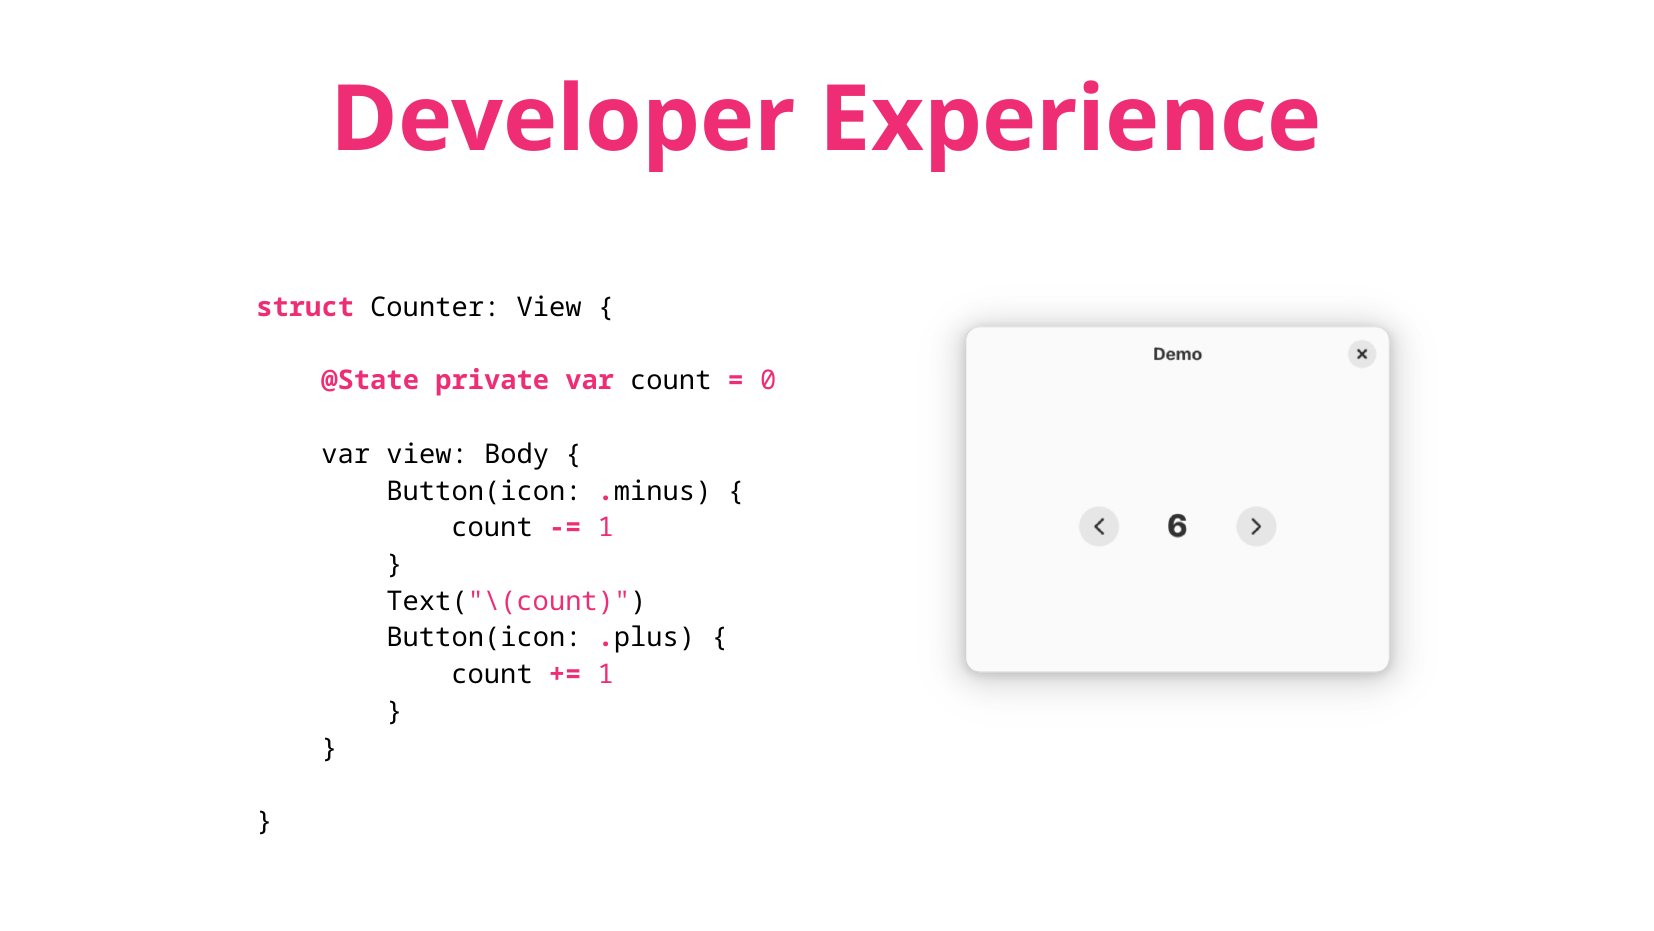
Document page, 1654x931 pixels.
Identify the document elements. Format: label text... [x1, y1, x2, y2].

title Developer Experience [82, 37, 1571, 193]
text_box struct Counter: View { @State private var count = 0 var view: Body { Button(icon: .minus) { count -= 1 } Text("\(count)") Button(icon: .plus) { count += 1 } } } [241, 280, 1324, 843]
picture [894, 262, 1460, 751]
